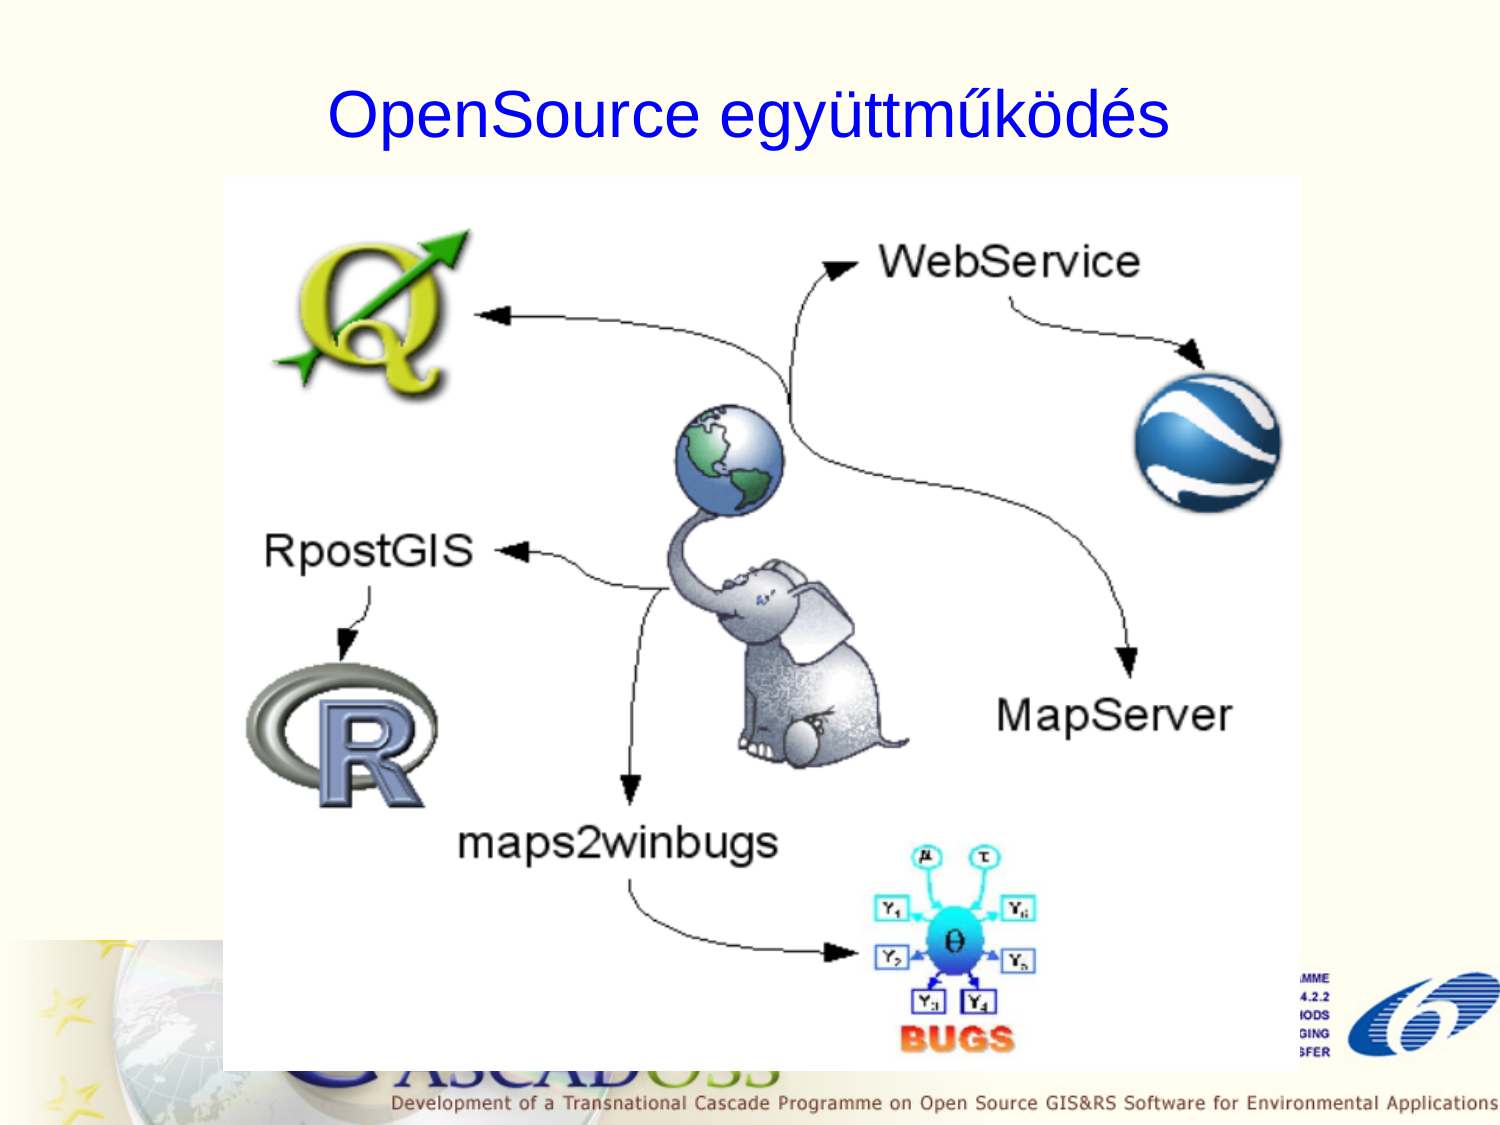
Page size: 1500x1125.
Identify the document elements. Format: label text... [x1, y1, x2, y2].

picture [0, 177, 1500, 1125]
title OpenSource együttműködés [75, 28, 1425, 201]
